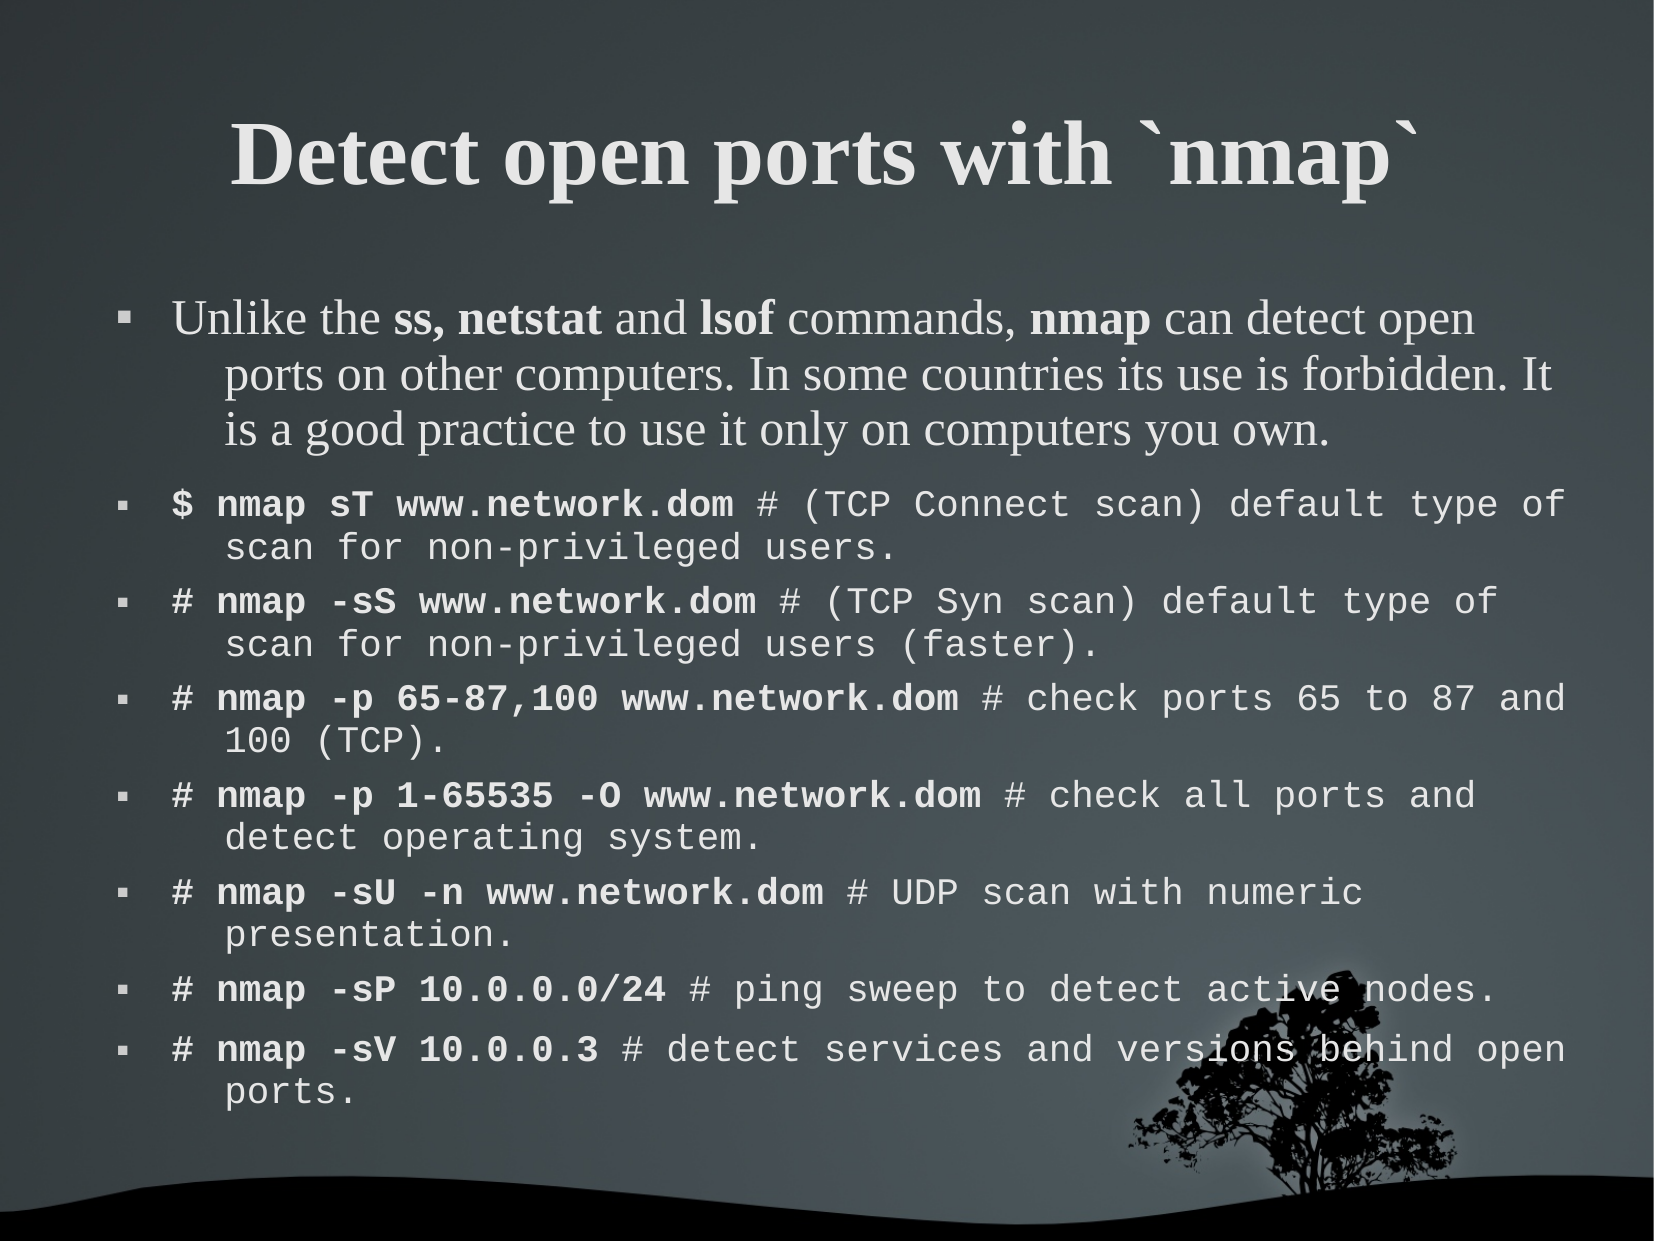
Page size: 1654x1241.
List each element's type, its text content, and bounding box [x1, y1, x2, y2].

title Detect open ports with `nmap` [82, 49, 1571, 257]
list Unlike the ss, netstat and lsof commands, nmap can detect open ports on other computers. In some countries its use is forbidden. It is a good practice to use it only on computers you own. $ nmap sT www.network.dom # (TCP Connect scan) default type of scan for non-privileged users. # nmap -sS www.network.dom # (TCP Syn scan) default type of scan for non-privileged users (faster). # nmap -p 65-87,100 www.network.dom # check ports 65 to 87 and 100 (TCP). # nmap -p 1-65535 -Ο www.network.dom # check all ports and detect operating system. # nmap -sU -n www.network.dom # UDP scan with numeric presentation. # nmap -sP 10.0.0.0/24 # ping sweep to detect active nodes. # nmap -sV 10.0.0.3 # detect services and versions behind open ports. [82, 290, 1571, 1224]
picture [0, 0, 1654, 1241]
